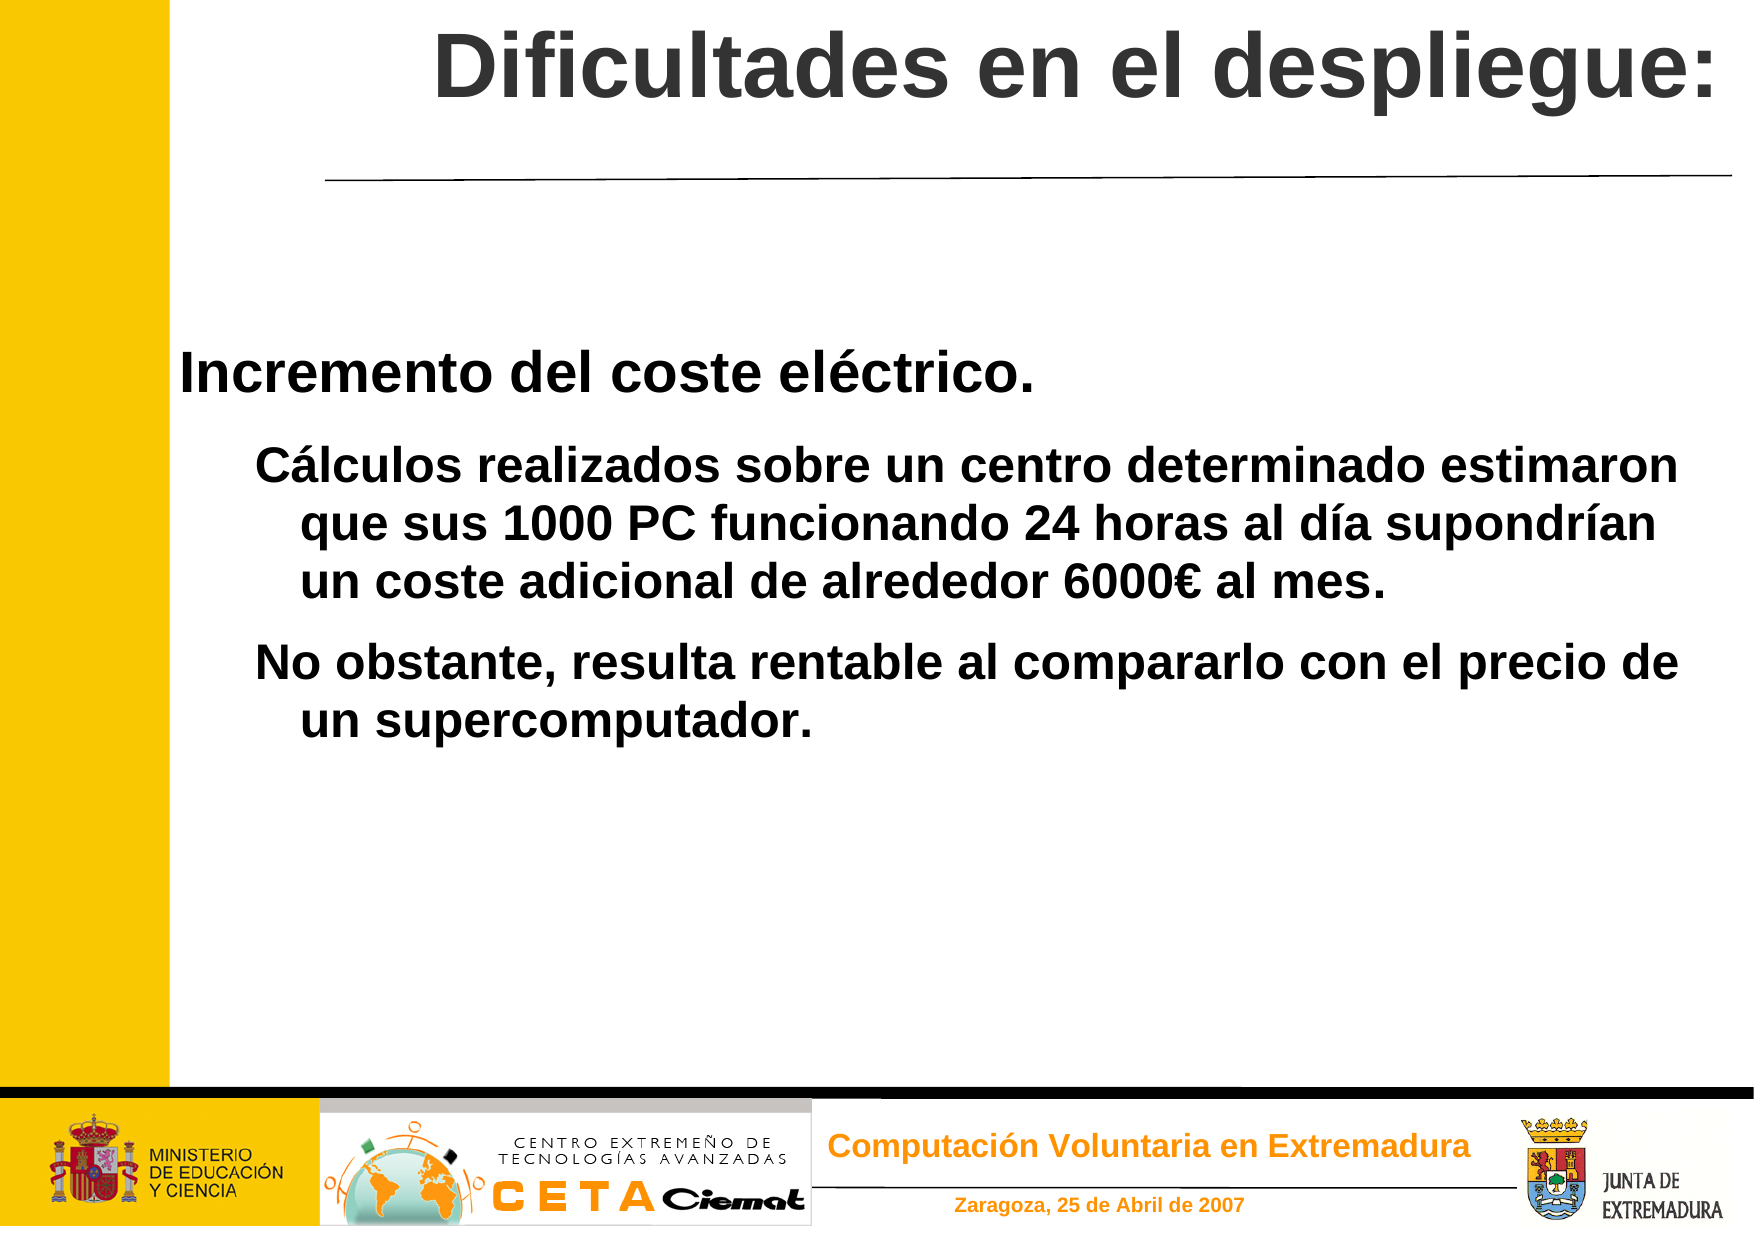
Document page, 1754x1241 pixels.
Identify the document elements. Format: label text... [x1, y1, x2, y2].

picture [1517, 1109, 1732, 1227]
list Incremento del coste eléctrico. Cálculos realizados sobre un centro determinado estimaron que sus 1000 PC funcionando 24 horas al día supondrían un coste adicional de alrededor 6000€ al mes. No obstante, resulta rentable al compararlo con el precio de un supercomputador. [162, 337, 1721, 799]
picture [0, 1098, 812, 1226]
title Dificultades en el despliegue: [146, 6, 1722, 121]
